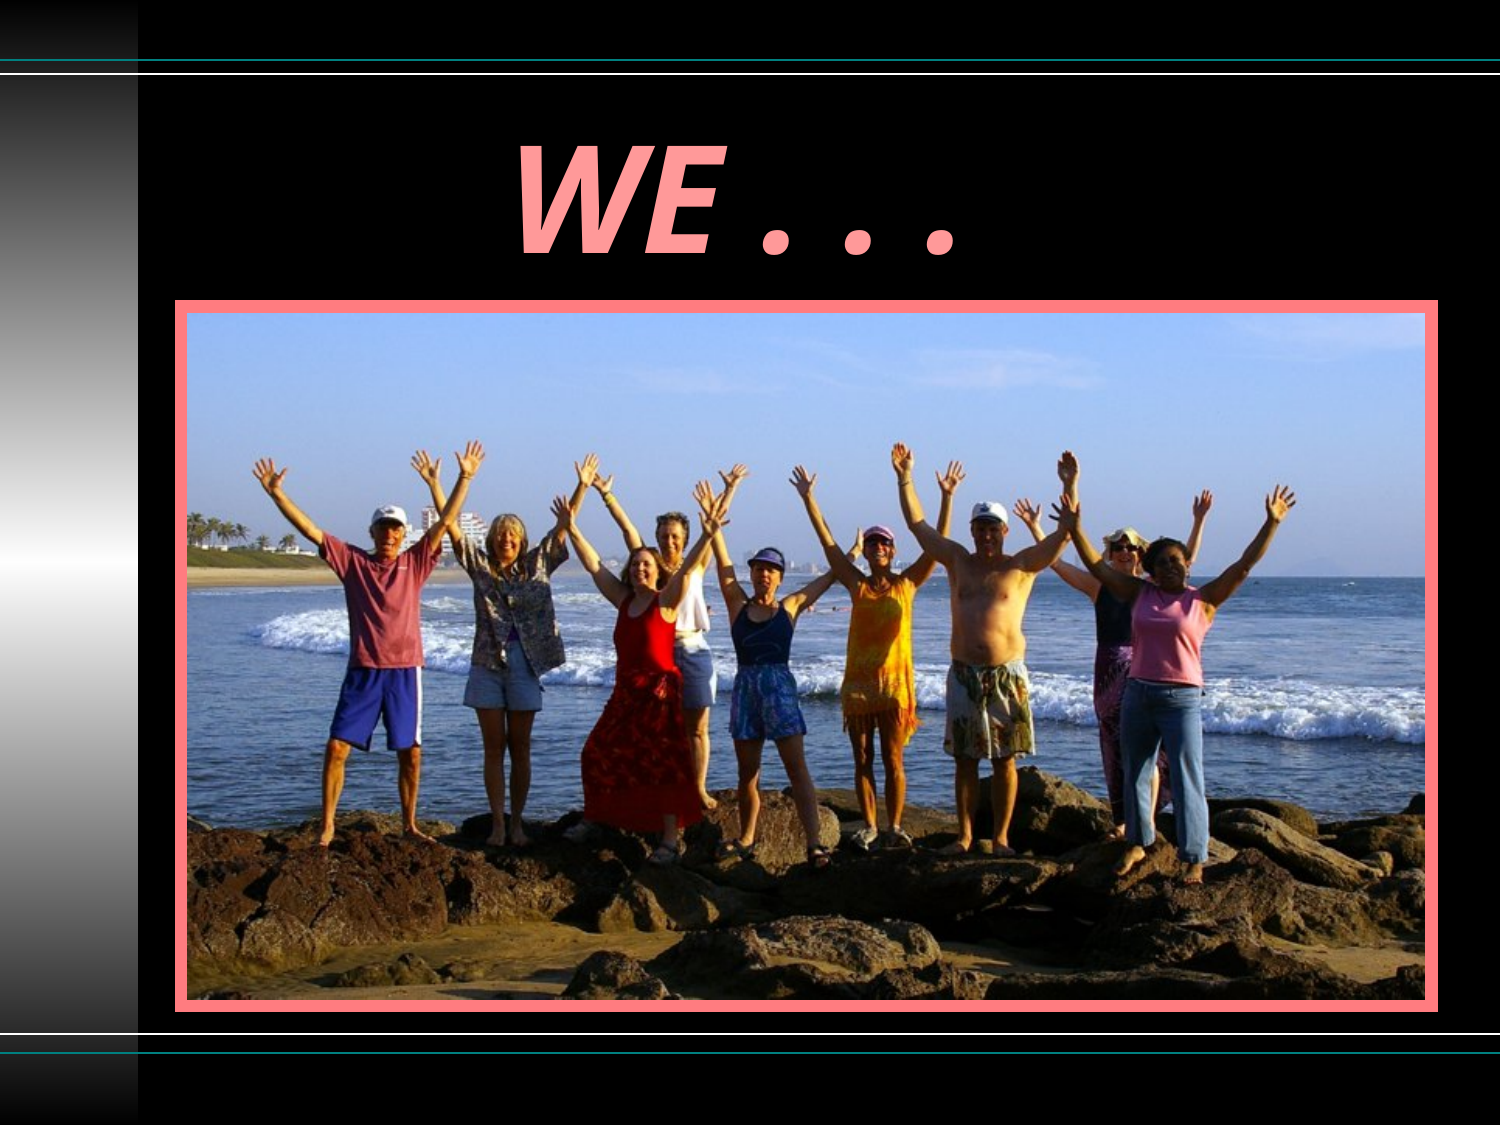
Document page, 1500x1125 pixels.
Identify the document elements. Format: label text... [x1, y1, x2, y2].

title WE . . . [174, 99, 1300, 288]
picture [187, 312, 1426, 1000]
